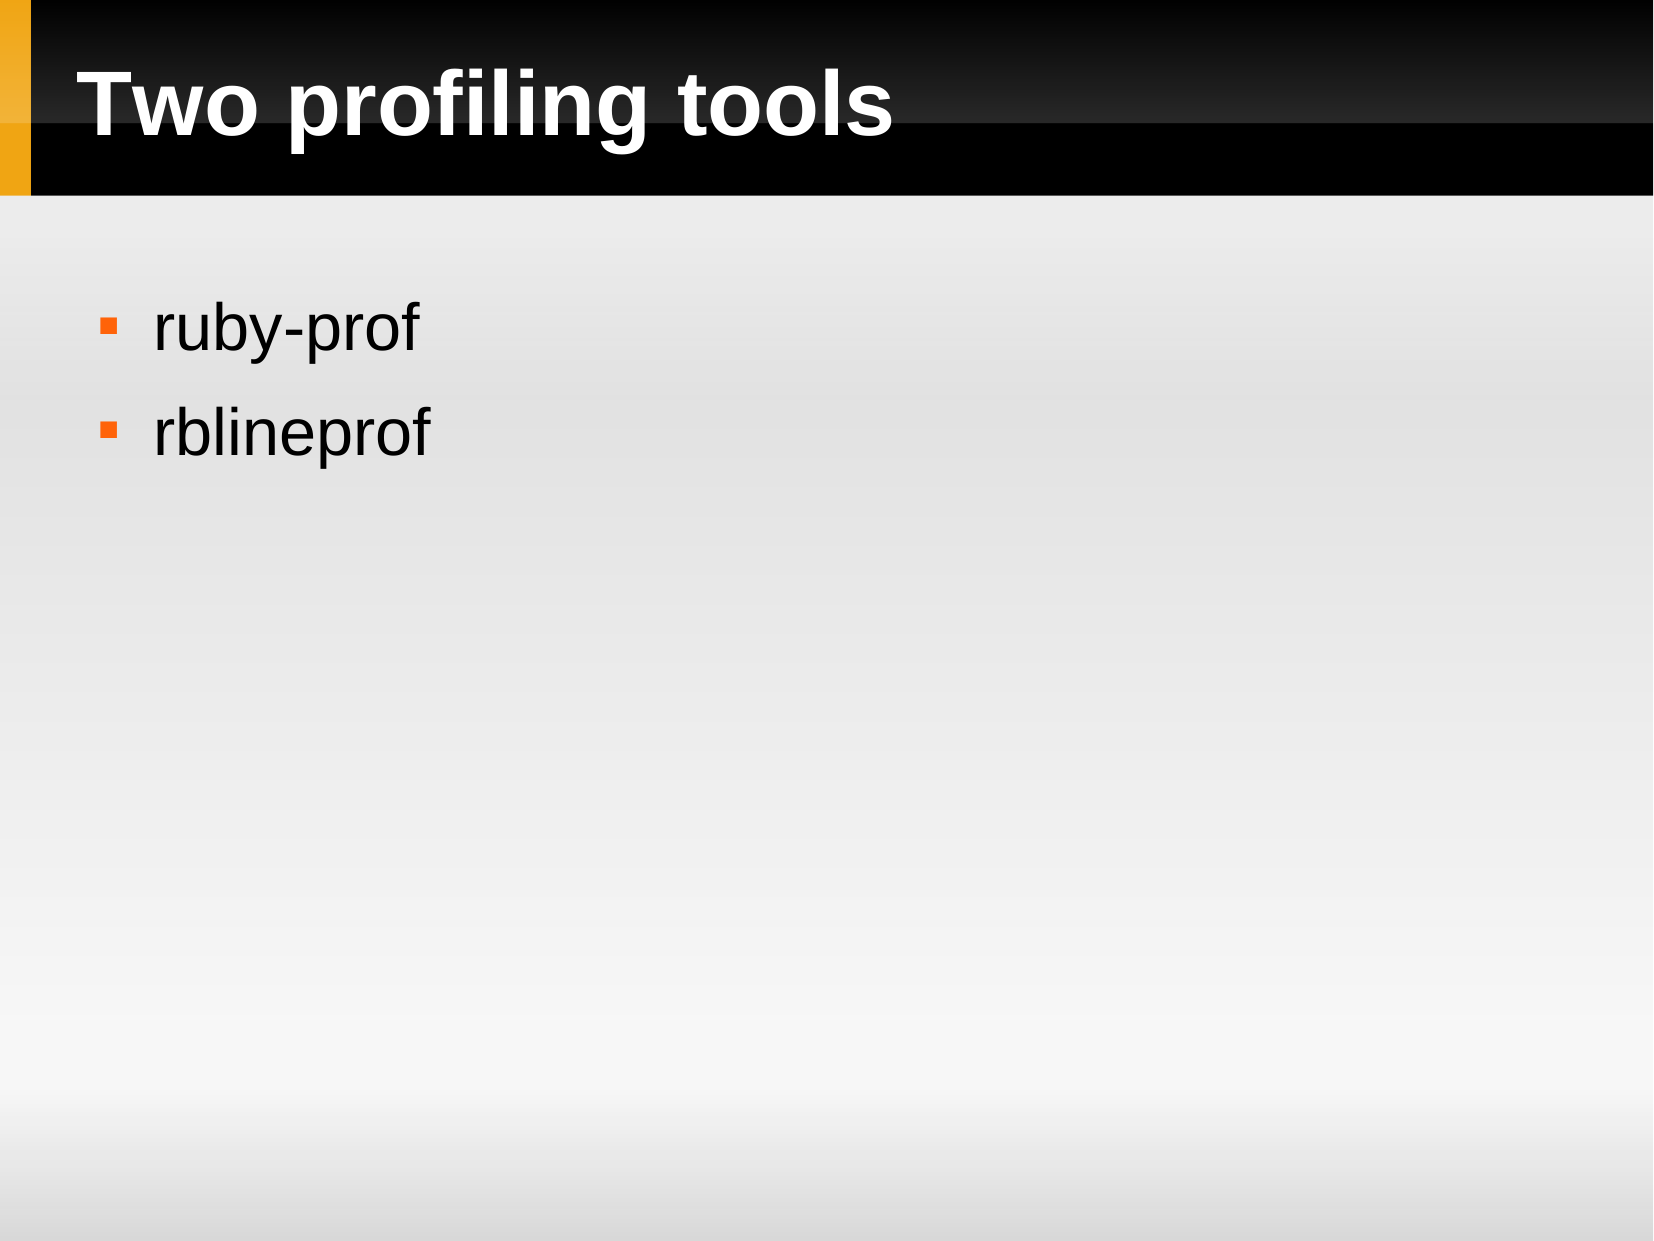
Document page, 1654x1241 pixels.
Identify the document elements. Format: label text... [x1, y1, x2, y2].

list ruby-prof rblineprof [82, 290, 1571, 1109]
title Two profiling tools [76, 0, 1565, 208]
picture [0, 0, 1654, 1241]
